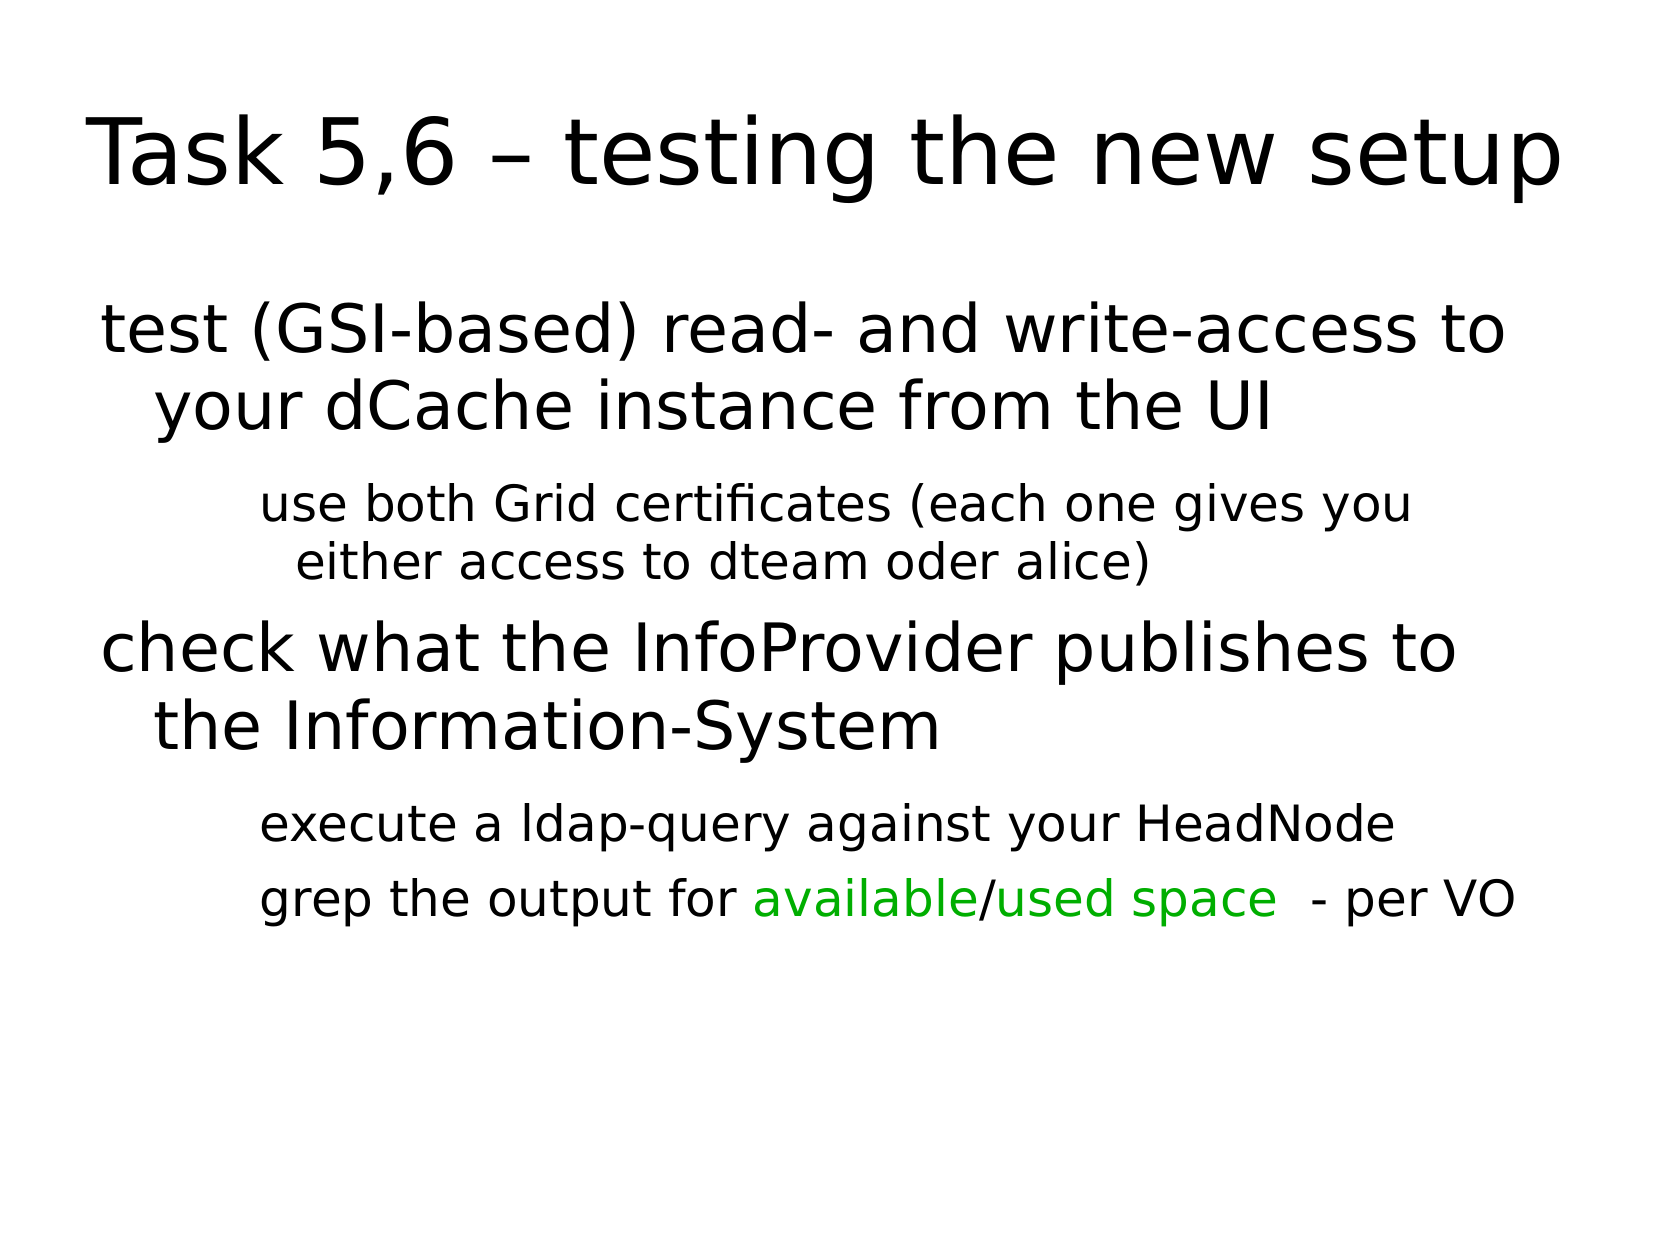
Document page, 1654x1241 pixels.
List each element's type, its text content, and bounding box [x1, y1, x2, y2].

title Task 5,6 – testing the new setup [82, 56, 1571, 250]
list test (GSI-based) read- and write-access to your dCache instance from the UI use both Grid certificates (each one gives you either access to dteam oder alice) check what the InfoProvider publishes to the Information-System execute a ldap-query against your HeadNode grep the output for available/used space - per VO [82, 290, 1571, 1094]
